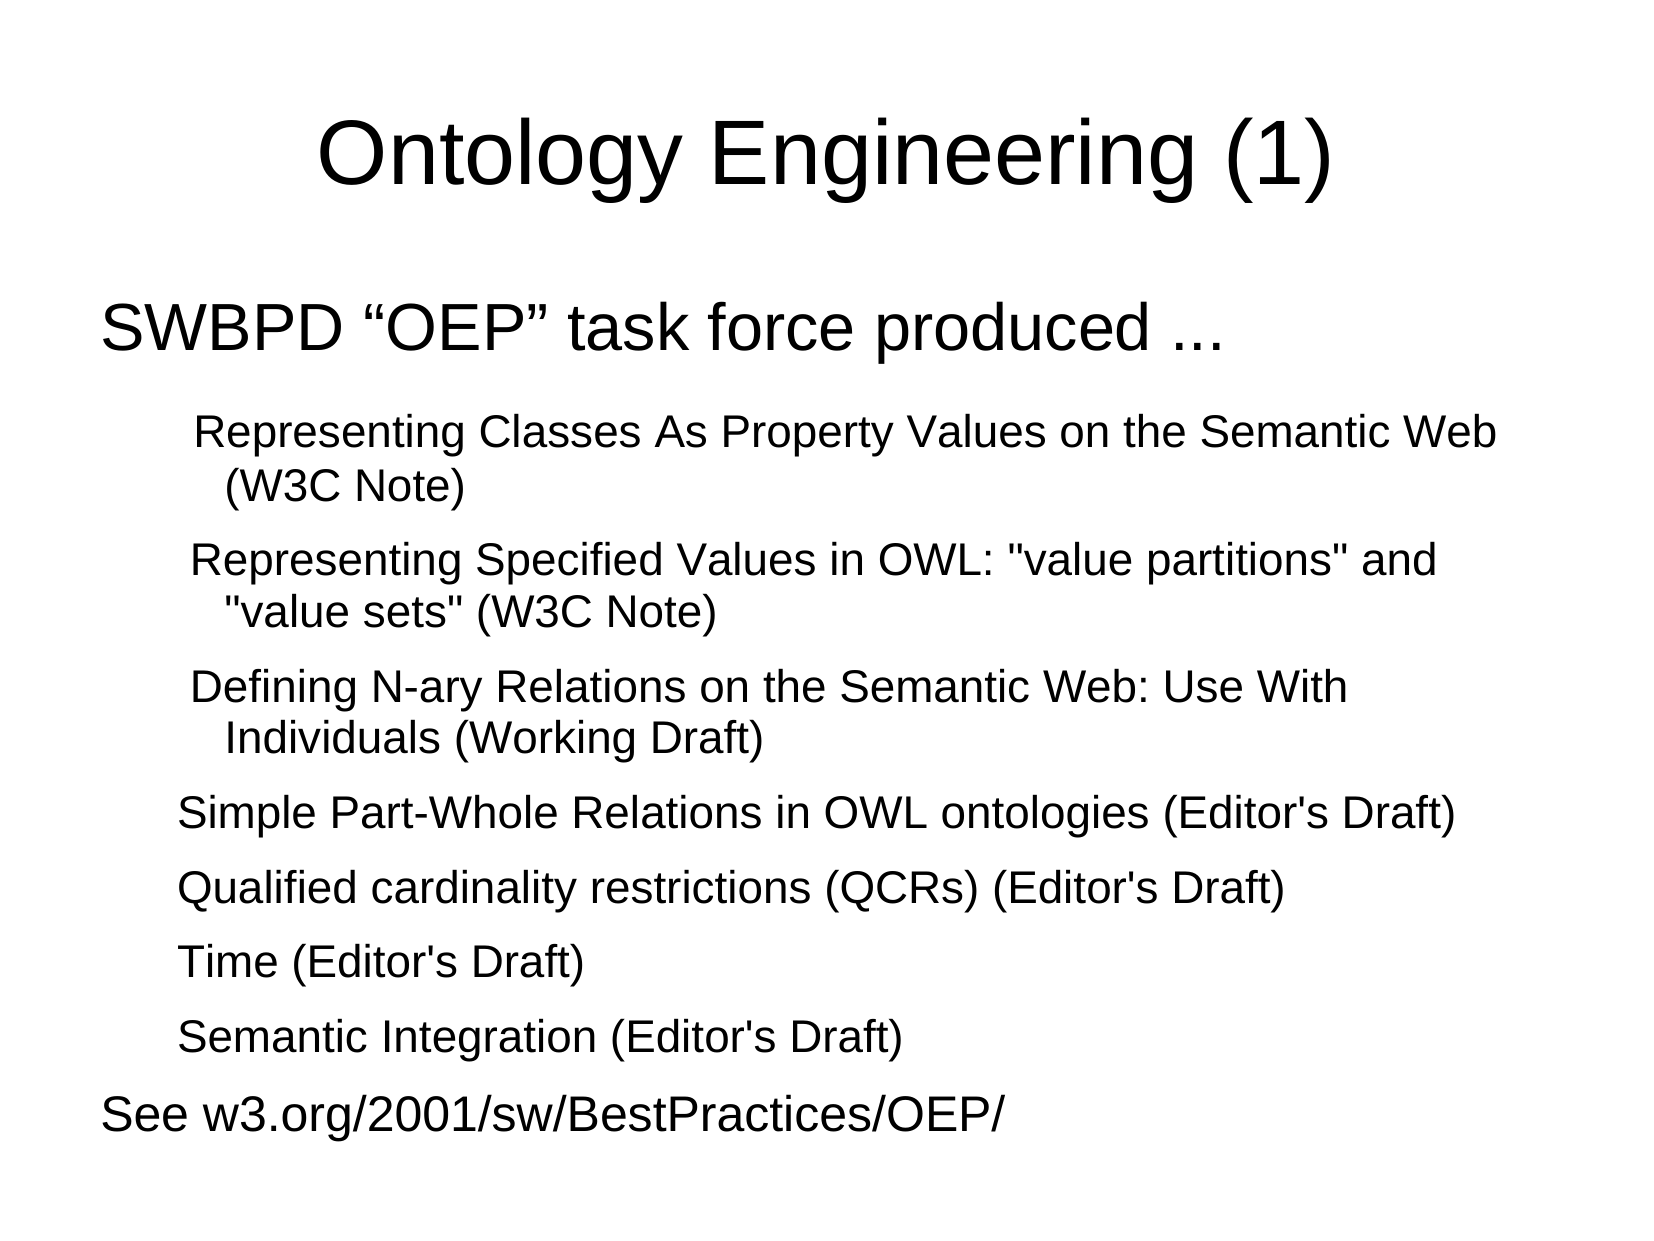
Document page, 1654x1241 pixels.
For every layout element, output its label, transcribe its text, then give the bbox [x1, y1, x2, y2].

title Ontology Engineering (1) [82, 49, 1571, 257]
list SWBPD “OEP” task force produced ... Representing Classes As Property Values on the Semantic Web (W3C Note) Representing Specified Values in OWL: "value partitions" and "value sets" (W3C Note) Defining N-ary Relations on the Semantic Web: Use With Individuals (Working Draft) Simple Part-Whole Relations in OWL ontologies (Editor's Draft) Qualified cardinality restrictions (QCRs) (Editor's Draft) Time (Editor's Draft) Semantic Integration (Editor's Draft) See w3.org/2001/sw/BestPractices/OEP/ [82, 290, 1571, 1140]
